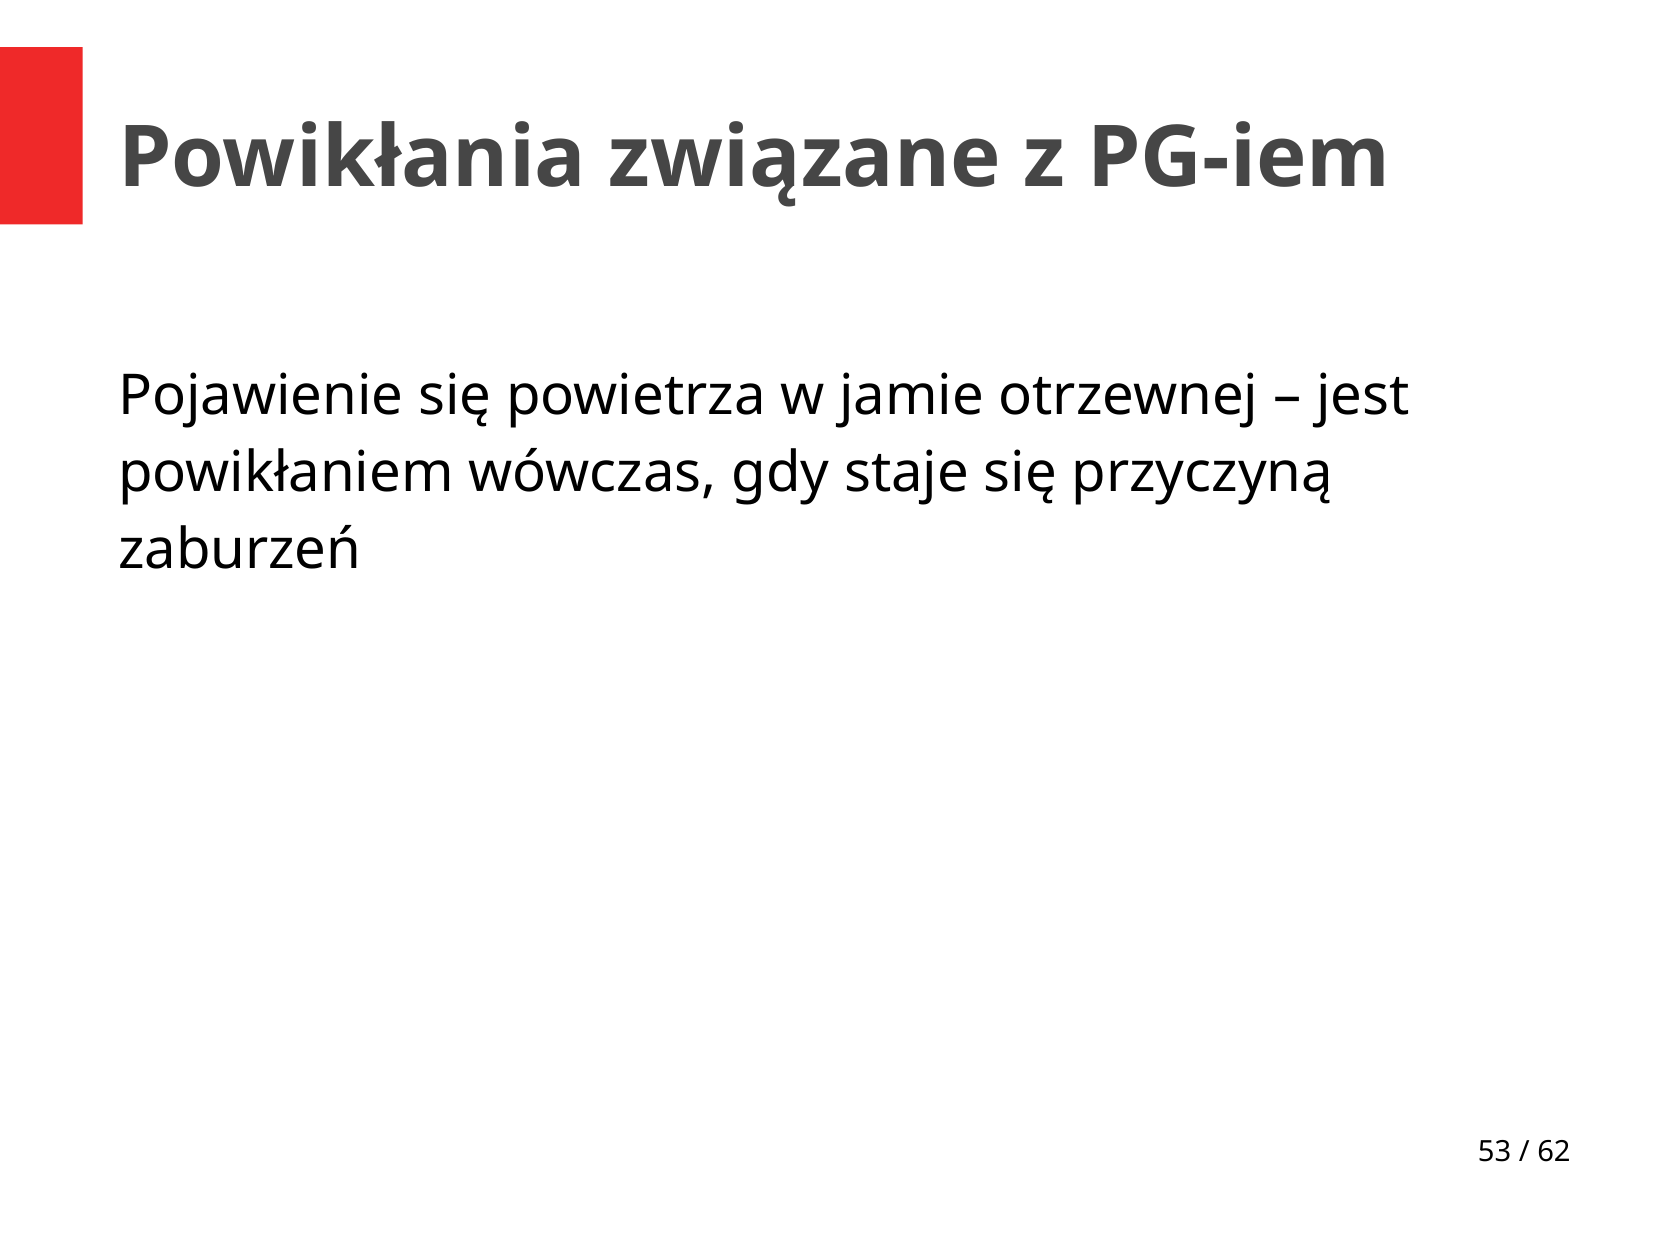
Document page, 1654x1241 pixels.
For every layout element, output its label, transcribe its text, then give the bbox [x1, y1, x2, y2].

title Powikłania związane z PG-iem [118, 49, 1571, 257]
list Pojawienie się powietrza w jamie otrzewnej – jest powikłaniem wówczas, gdy staje się przyczyną zaburzeń [118, 354, 1536, 1074]
